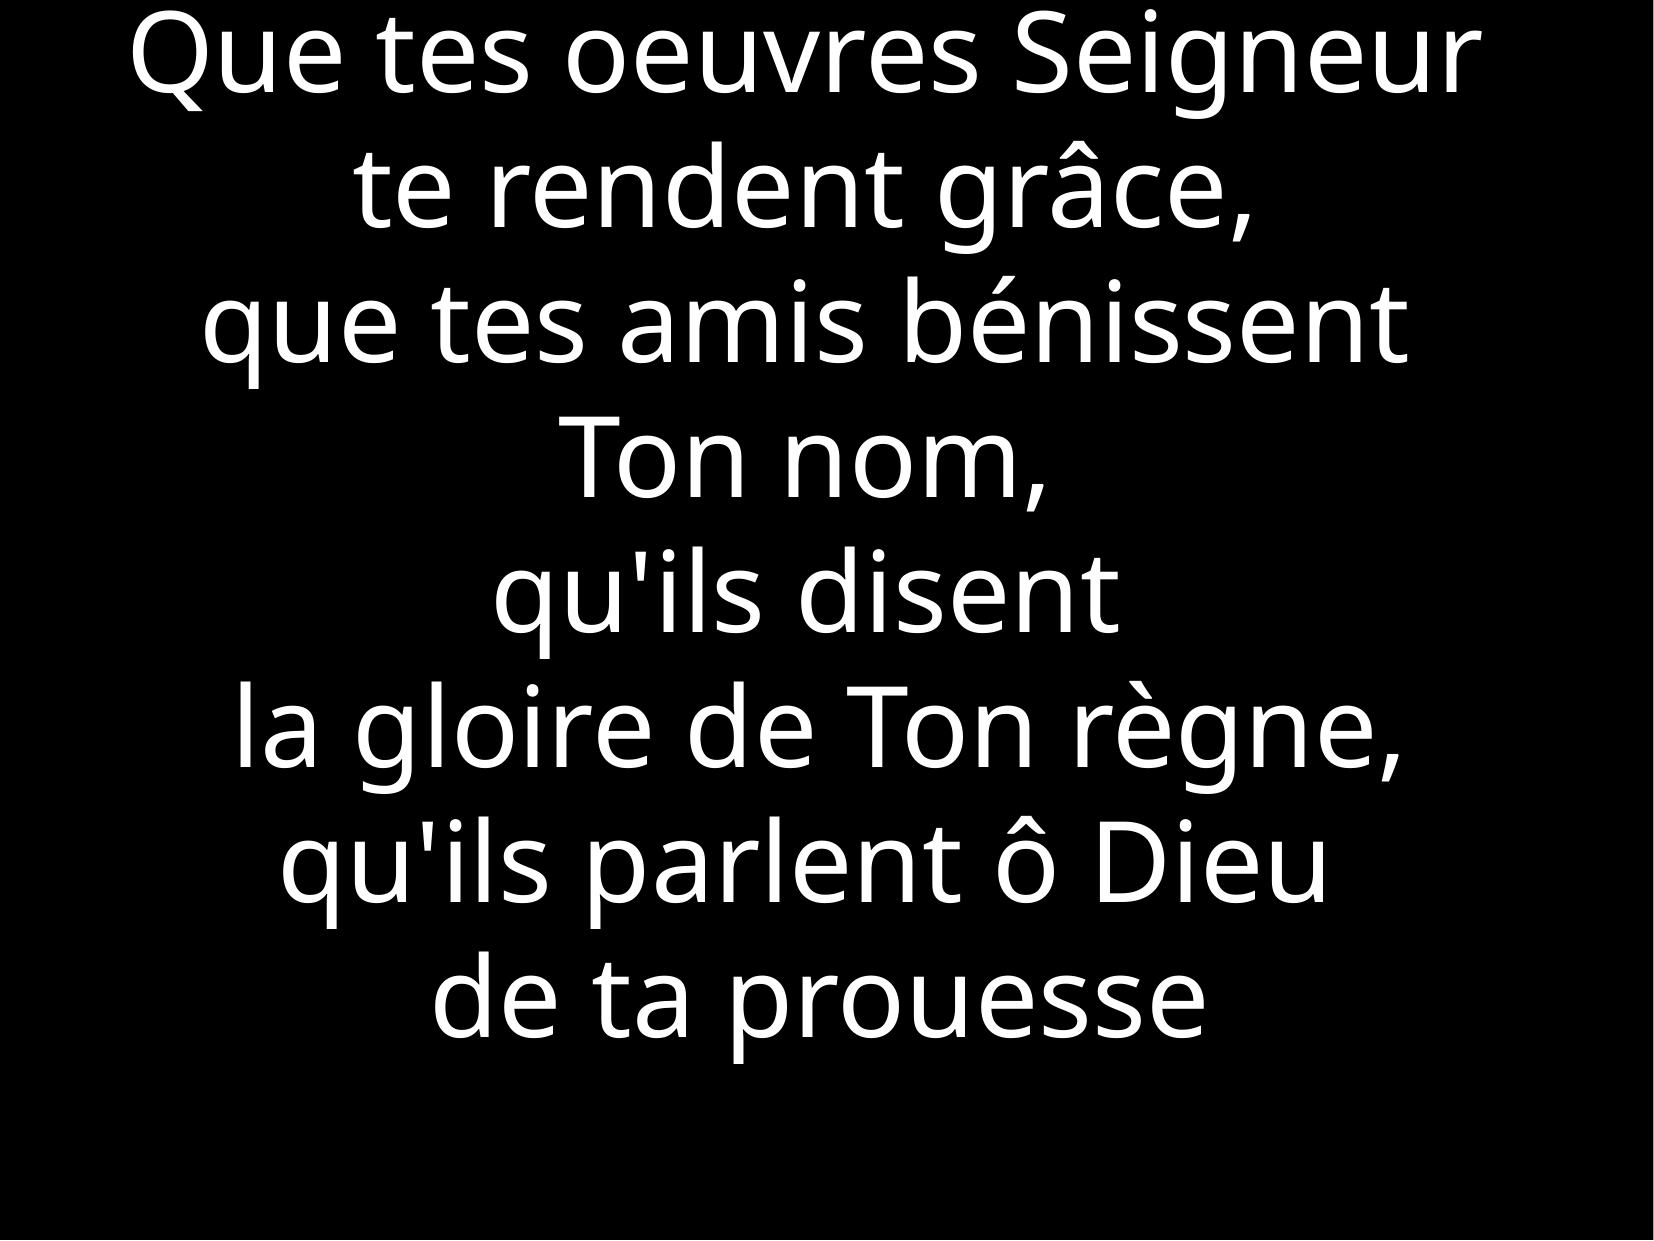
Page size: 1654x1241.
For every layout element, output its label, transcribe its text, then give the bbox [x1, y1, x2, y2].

title Que tes oeuvres Seigneur te rendent grâce, que tes amis bénissent Ton nom, qu'ils disent la gloire de Ton règne, qu'ils parlent ô Dieu de ta prouesse [12, 143, 1628, 1241]
